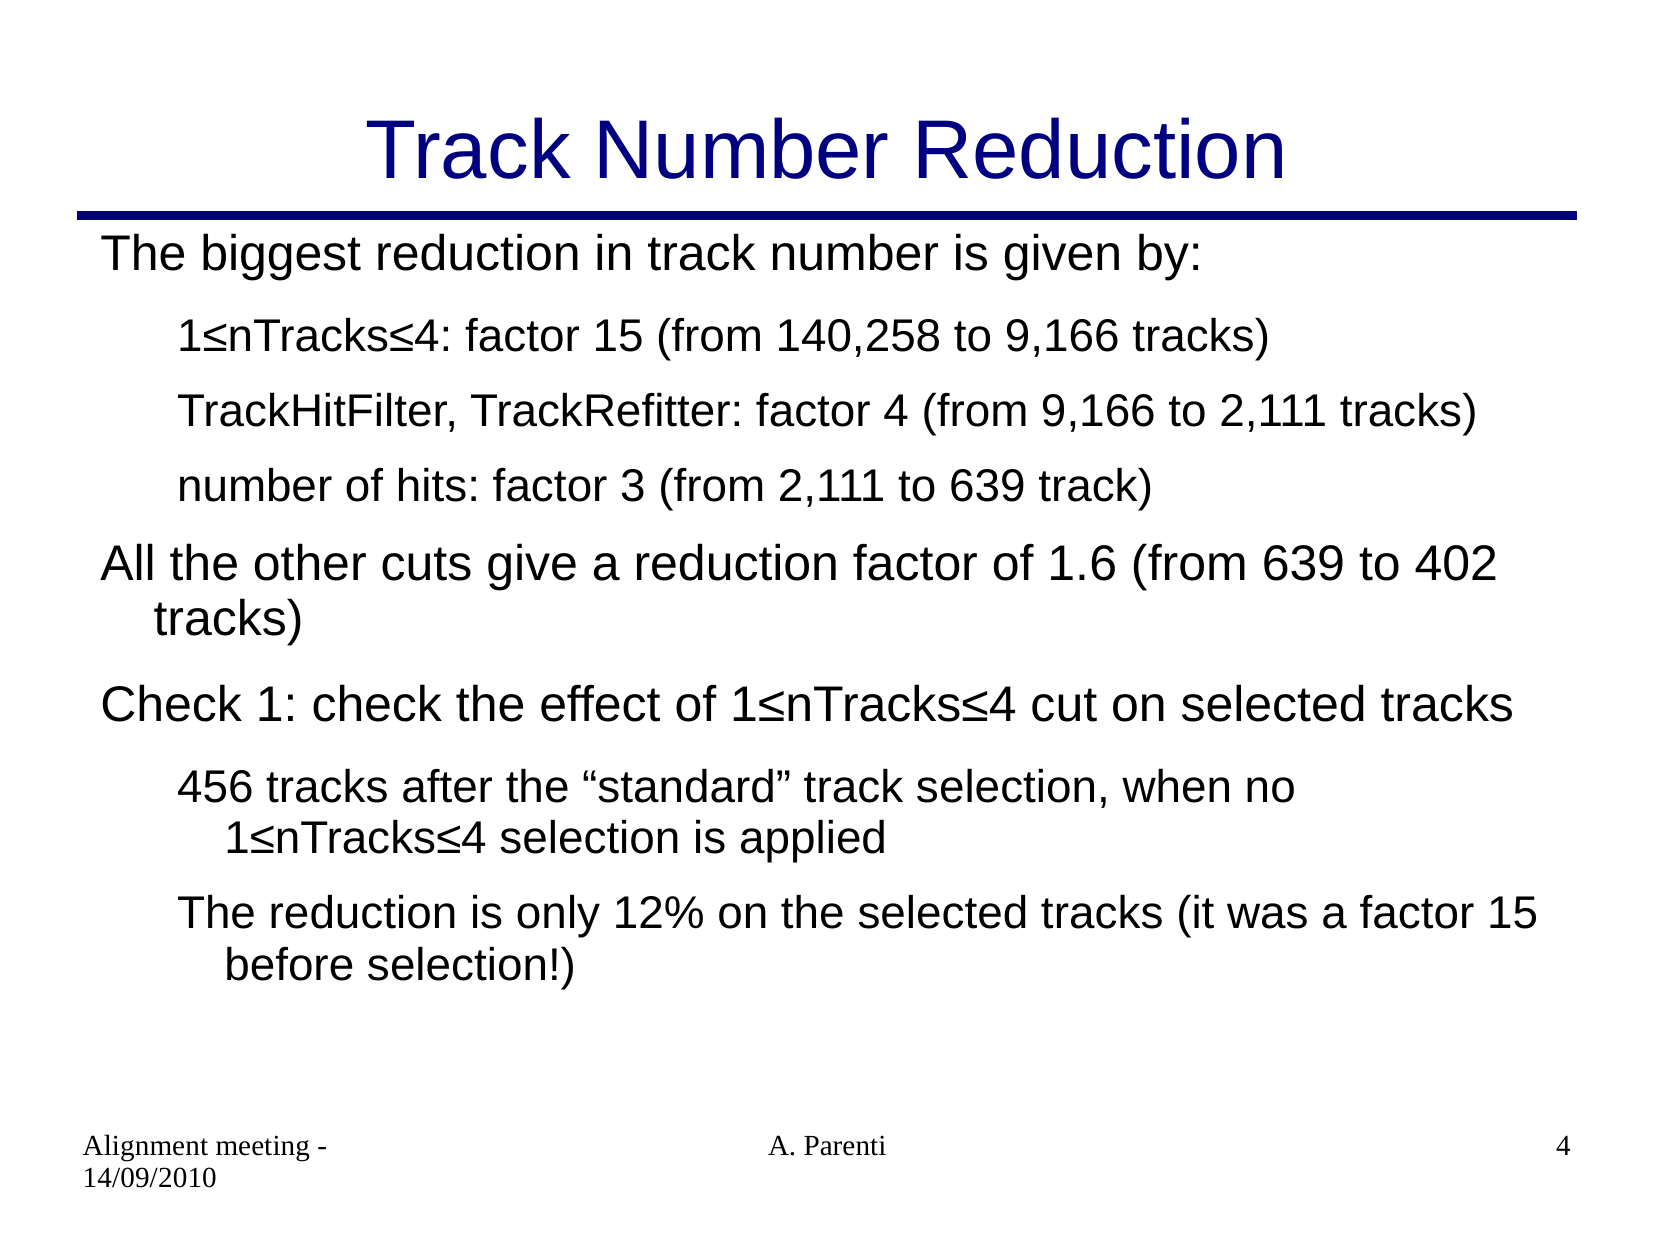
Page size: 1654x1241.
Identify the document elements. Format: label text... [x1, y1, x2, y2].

list The biggest reduction in track number is given by: 1≤nTracks≤4: factor 15 (from 140,258 to 9,166 tracks) TrackHitFilter, TrackRefitter: factor 4 (from 9,166 to 2,111 tracks) number of hits: factor 3 (from 2,111 to 639 track) All the other cuts give a reduction factor of 1.6 (from 639 to 402 tracks) Check 1: check the effect of 1≤nTracks≤4 cut on selected tracks 456 tracks after the “standard” track selection, when no 1≤nTracks≤4 selection is applied The reduction is only 12% on the selected tracks (it was a factor 15 before selection!) [82, 225, 1571, 1094]
title Track Number Reduction [82, 82, 1571, 218]
